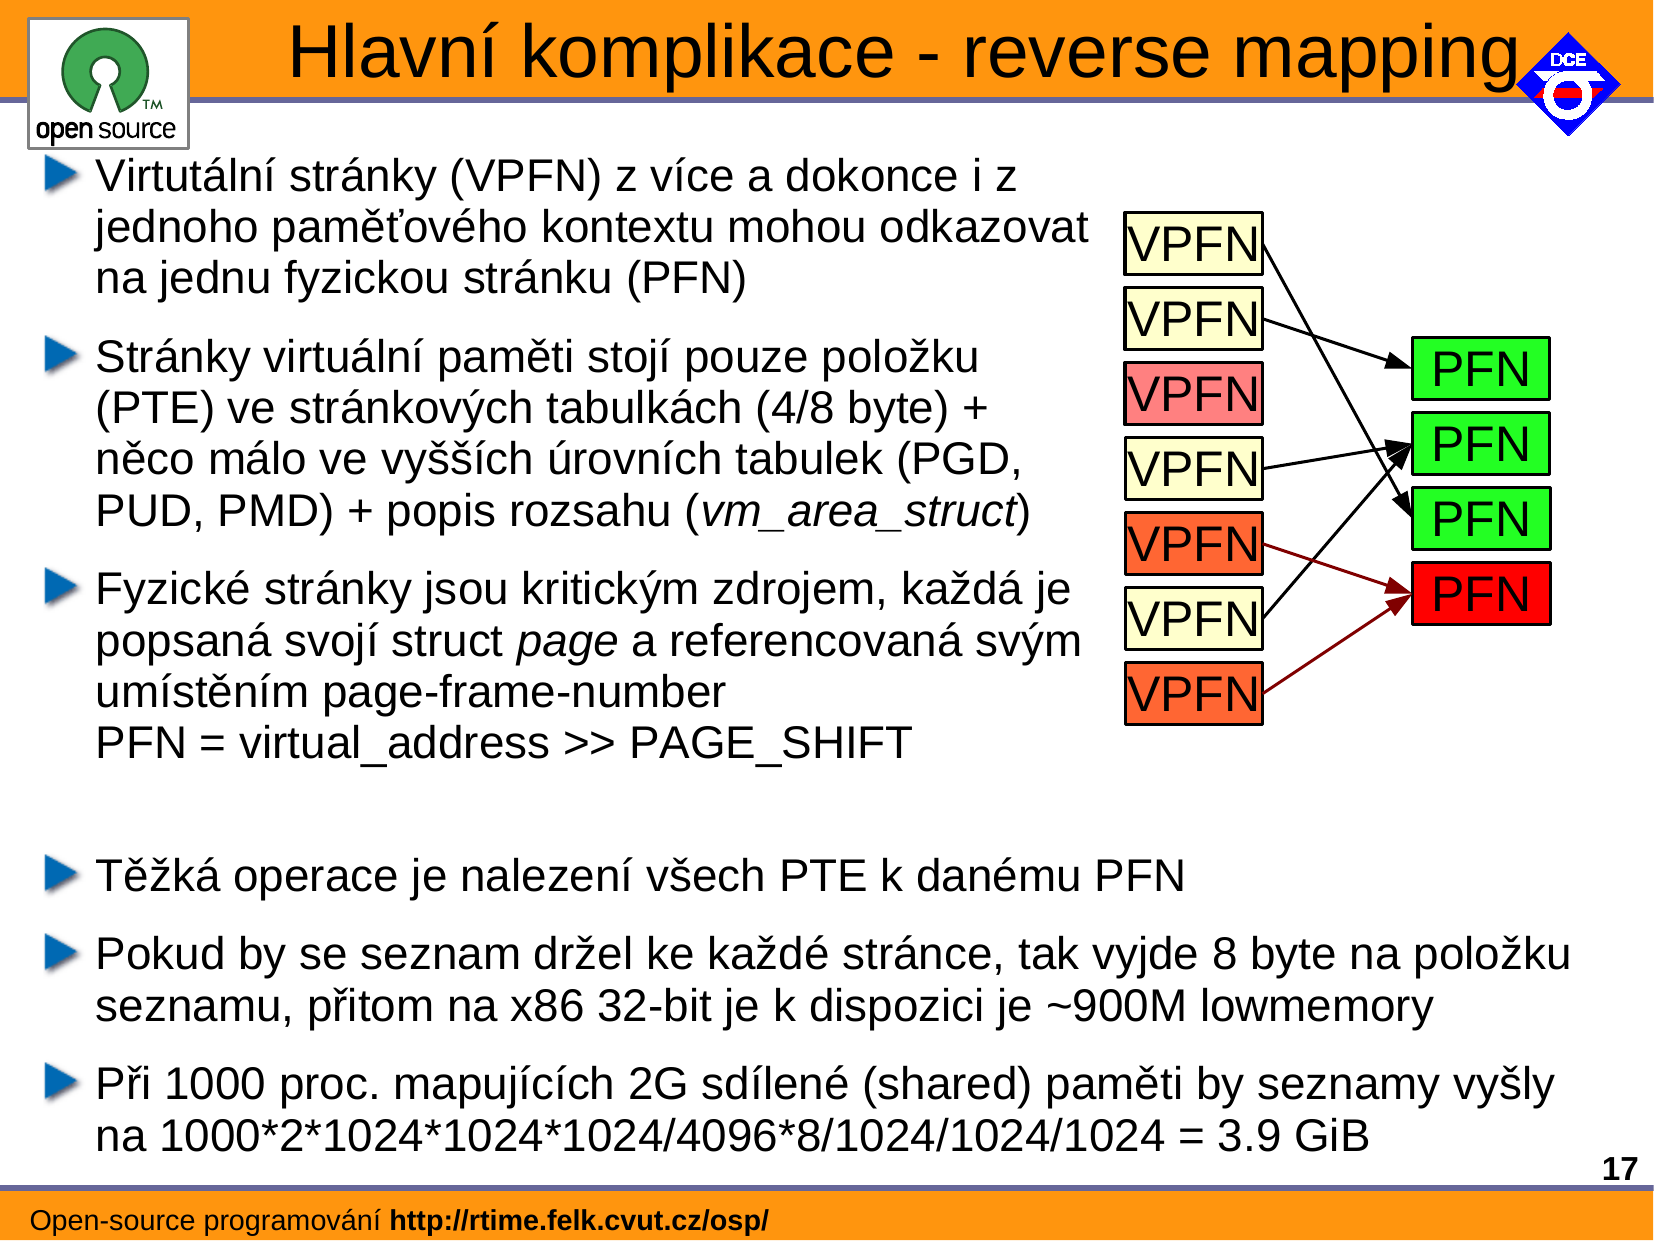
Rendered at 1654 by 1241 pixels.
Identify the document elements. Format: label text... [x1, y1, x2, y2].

text_box PFN [1412, 412, 1550, 475]
text_box VPFN [1125, 512, 1263, 575]
list Virtutální stránky (VPFN) z více a dokonce i z jednoho paměťového kontextu mohou odkazovat na jednu fyzickou stránku (PFN) Stránky virtuální paměti stojí pouze položku (PTE) ve stránkových tabulkách (4/8 byte) + něco málo ve vyšších úrovních tabulek (PGD, PUD, PMD) + popis rozsahu (vm_area_struct) Fyzické stránky jsou kritickým zdrojem, každá je popsaná svojí struct page a referencovaná svým umístěním page-frame-number PFN = virtual_address >> PAGE_SHIFT [24, 150, 1100, 850]
list Těžká operace je nalezení všech PTE k danému PFN Pokud by se seznam držel ke každé stránce, tak vyjde 8 byte na položku seznamu, přitom na x86 32-bit je k dispozici je ~900M lowmemory Při 1000 proc. mapujících 2G sdílené (shared) paměti by seznamy vyšly na 1000*2*1024*1024*1024/4096*8/1024/1024/1024 = 3.9 GiB [25, 849, 1600, 1227]
text_box PFN [1412, 562, 1551, 625]
text_box VPFN [1125, 362, 1263, 425]
text_box PFN [1412, 487, 1551, 550]
title Hlavní komplikace - reverse mapping [178, 4, 1631, 98]
text_box VPFN [1125, 212, 1263, 275]
text_box VPFN [1125, 587, 1263, 650]
text_box VPFN [1125, 662, 1263, 725]
text_box VPFN [1125, 437, 1263, 500]
text_box VPFN [1125, 287, 1263, 350]
text_box PFN [1412, 337, 1550, 400]
